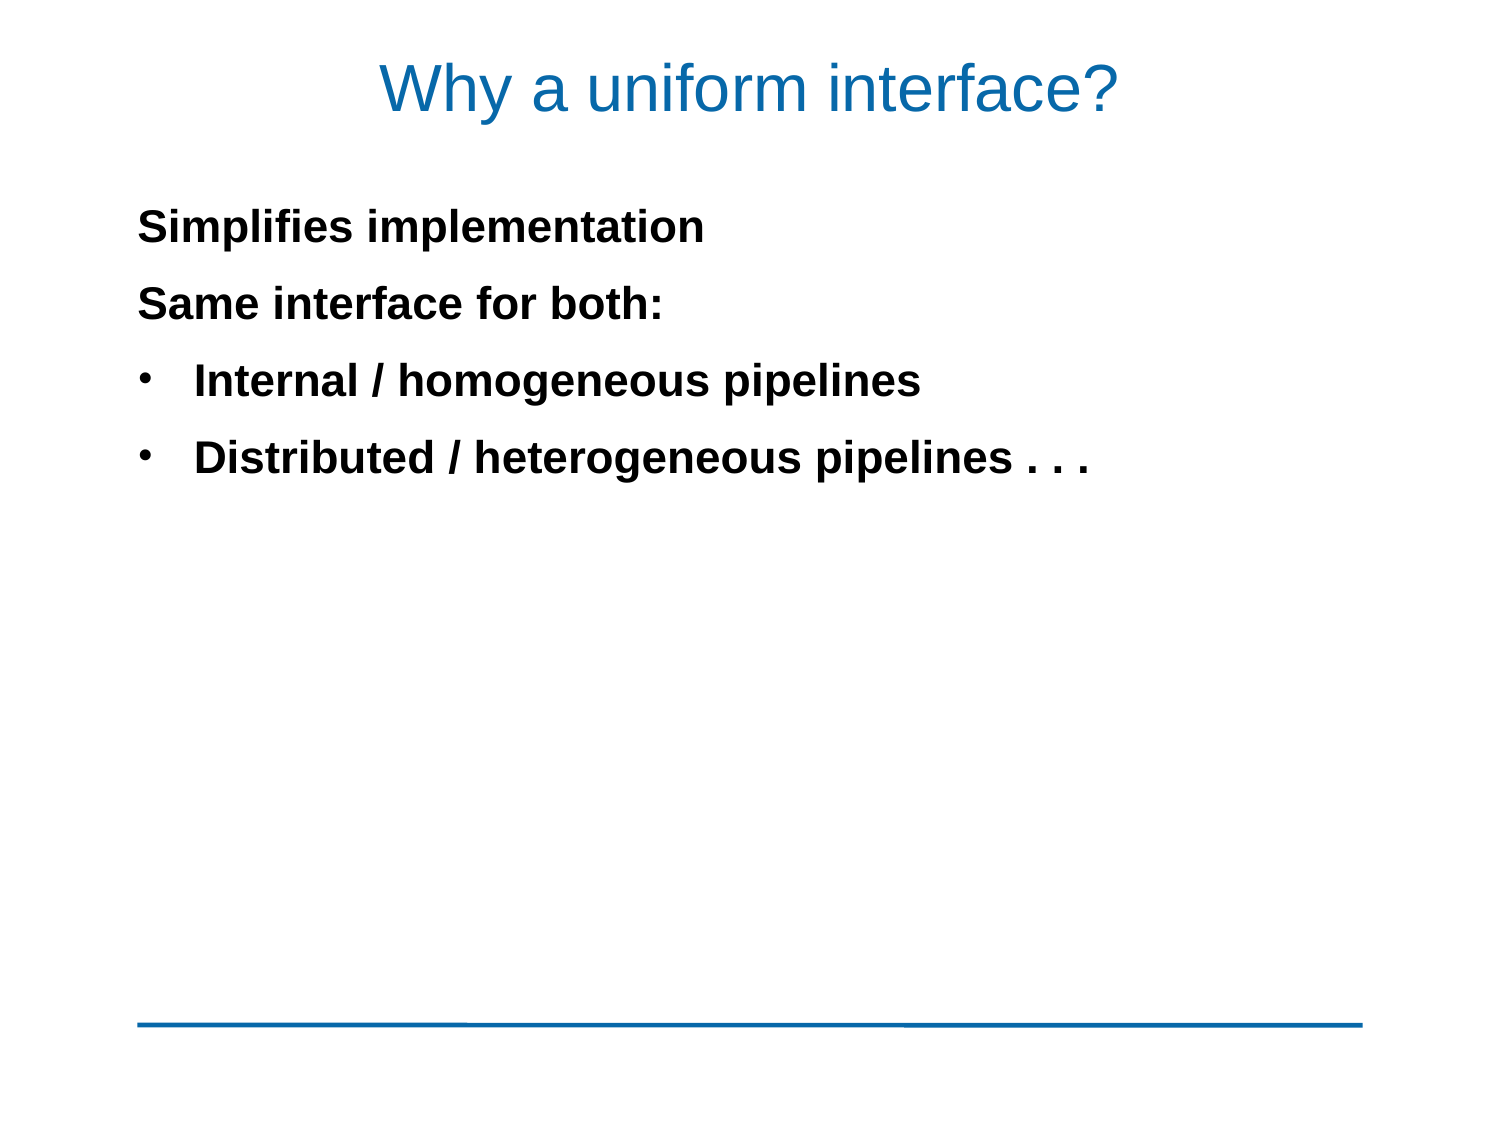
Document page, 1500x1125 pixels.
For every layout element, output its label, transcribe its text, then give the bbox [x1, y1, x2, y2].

title Why a uniform interface? [0, 6, 1500, 149]
list Simplifies implementation Same interface for both: Internal / homogeneous pipelines Distributed / heterogeneous pipelines . . . [115, 179, 1387, 1005]
